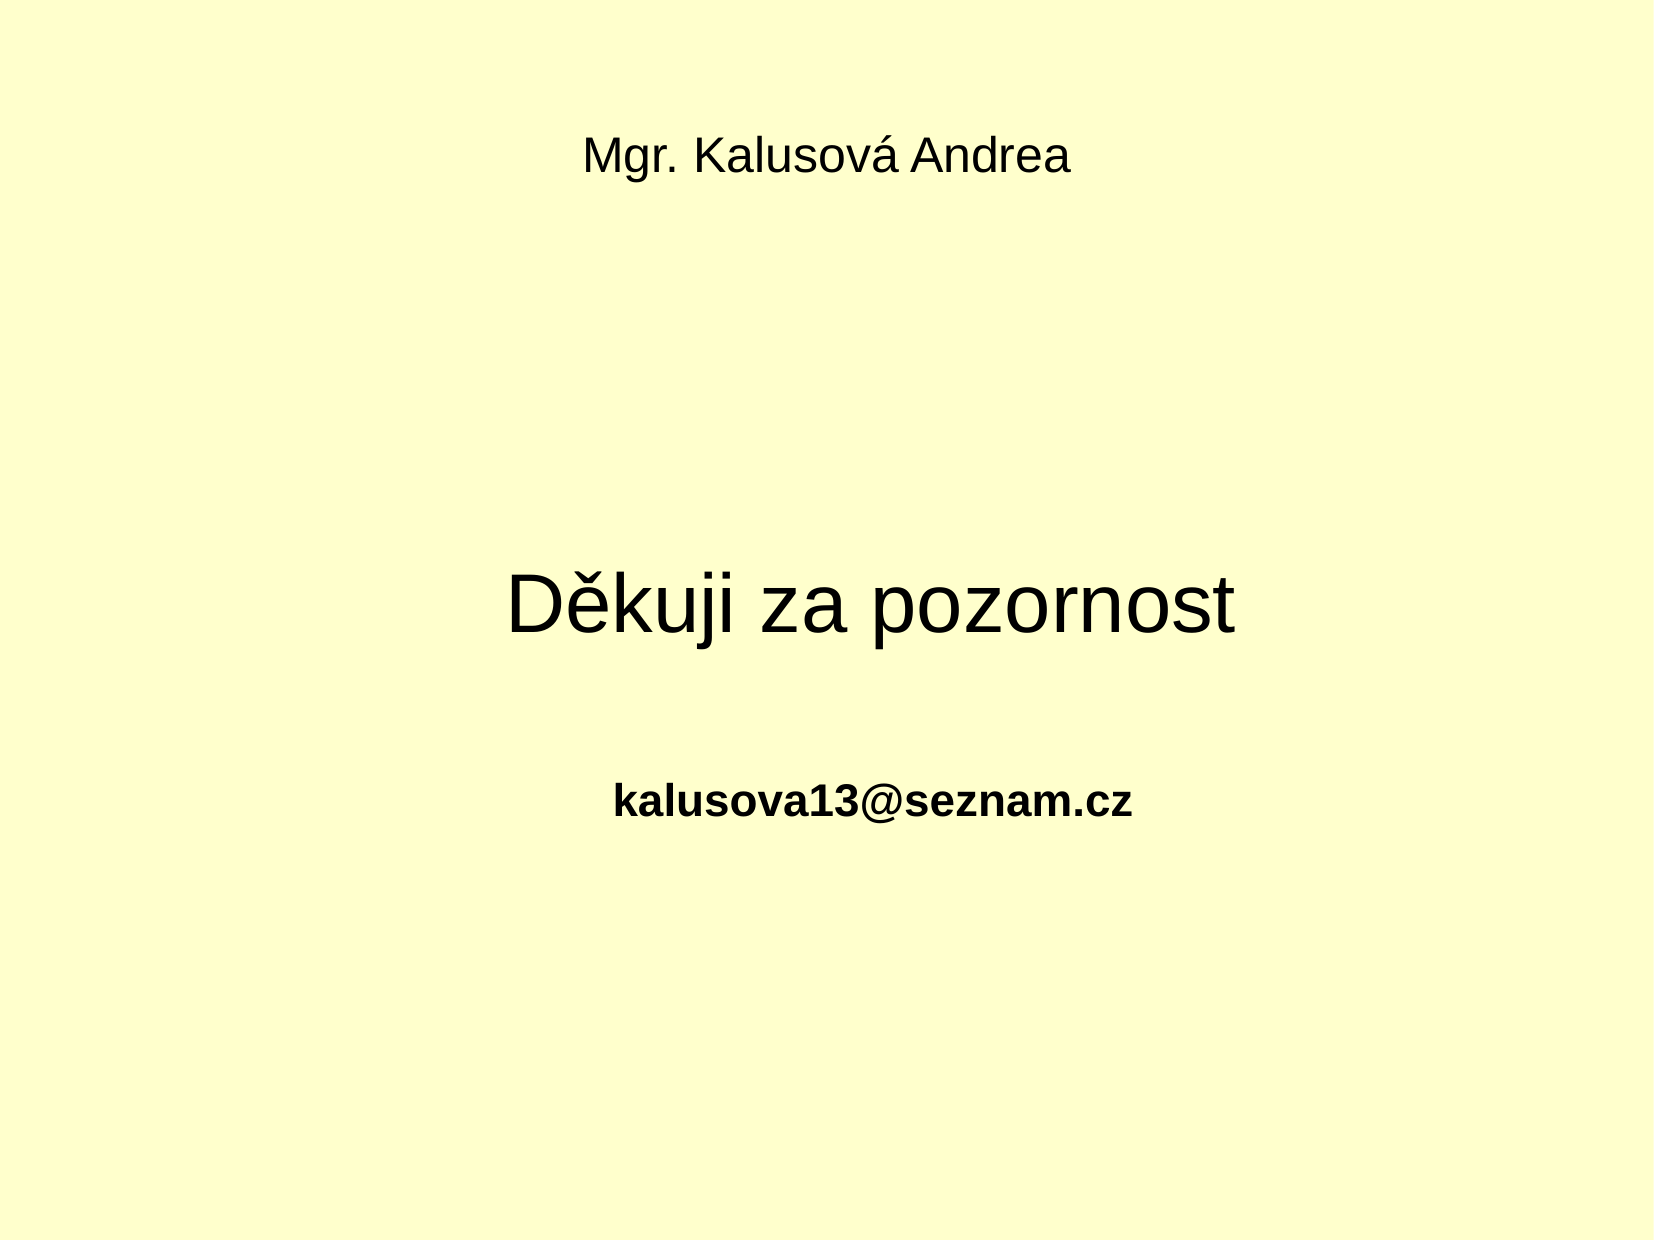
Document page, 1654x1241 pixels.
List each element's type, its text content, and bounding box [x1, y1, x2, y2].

text_box kalusova13@seznam.cz [597, 767, 1149, 835]
list Děkuji za pozornost [82, 290, 1571, 1241]
title Mgr. Kalusová Andrea [82, 49, 1571, 257]
